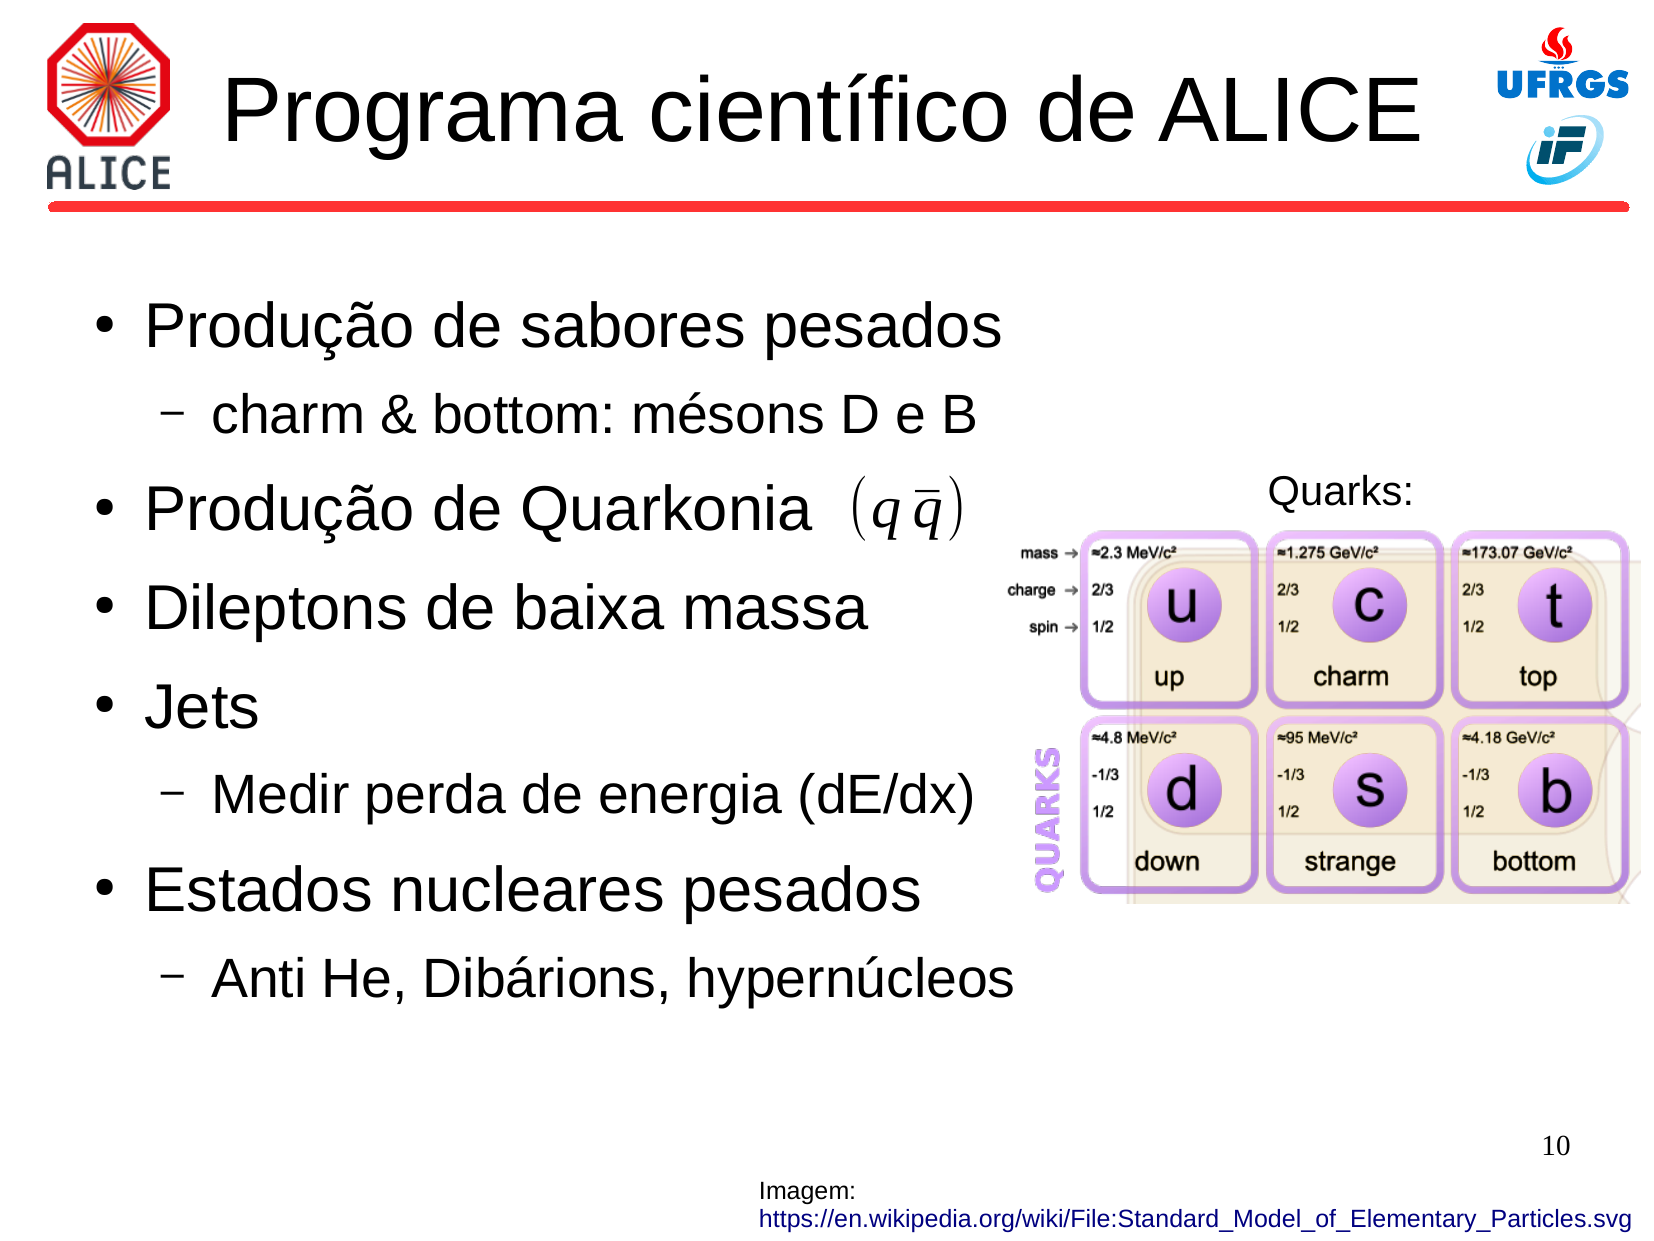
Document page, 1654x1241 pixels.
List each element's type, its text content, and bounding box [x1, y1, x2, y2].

text_box Quarks: [1252, 460, 1430, 518]
picture [1003, 518, 1641, 904]
picture [47, 23, 170, 190]
picture [1497, 27, 1629, 103]
text_box Imagem: https://en.wikipedia.org/wiki/File:Standard_Model_of_Elementary_Particles.svg [744, 1169, 1654, 1241]
picture [1526, 153, 1531, 162]
title Programa científico de ALICE [193, 5, 1453, 213]
picture [833, 471, 981, 544]
picture [1542, 176, 1558, 185]
list Produção de sabores pesados charm & bottom: mésons D e B Produção de Quarkonia Dileptons de baixa massa Jets Medir perda de energia (dE/dx) Estados nucleares pesados Anti He, Dibárions, hypernúcleos [76, 290, 1565, 1010]
